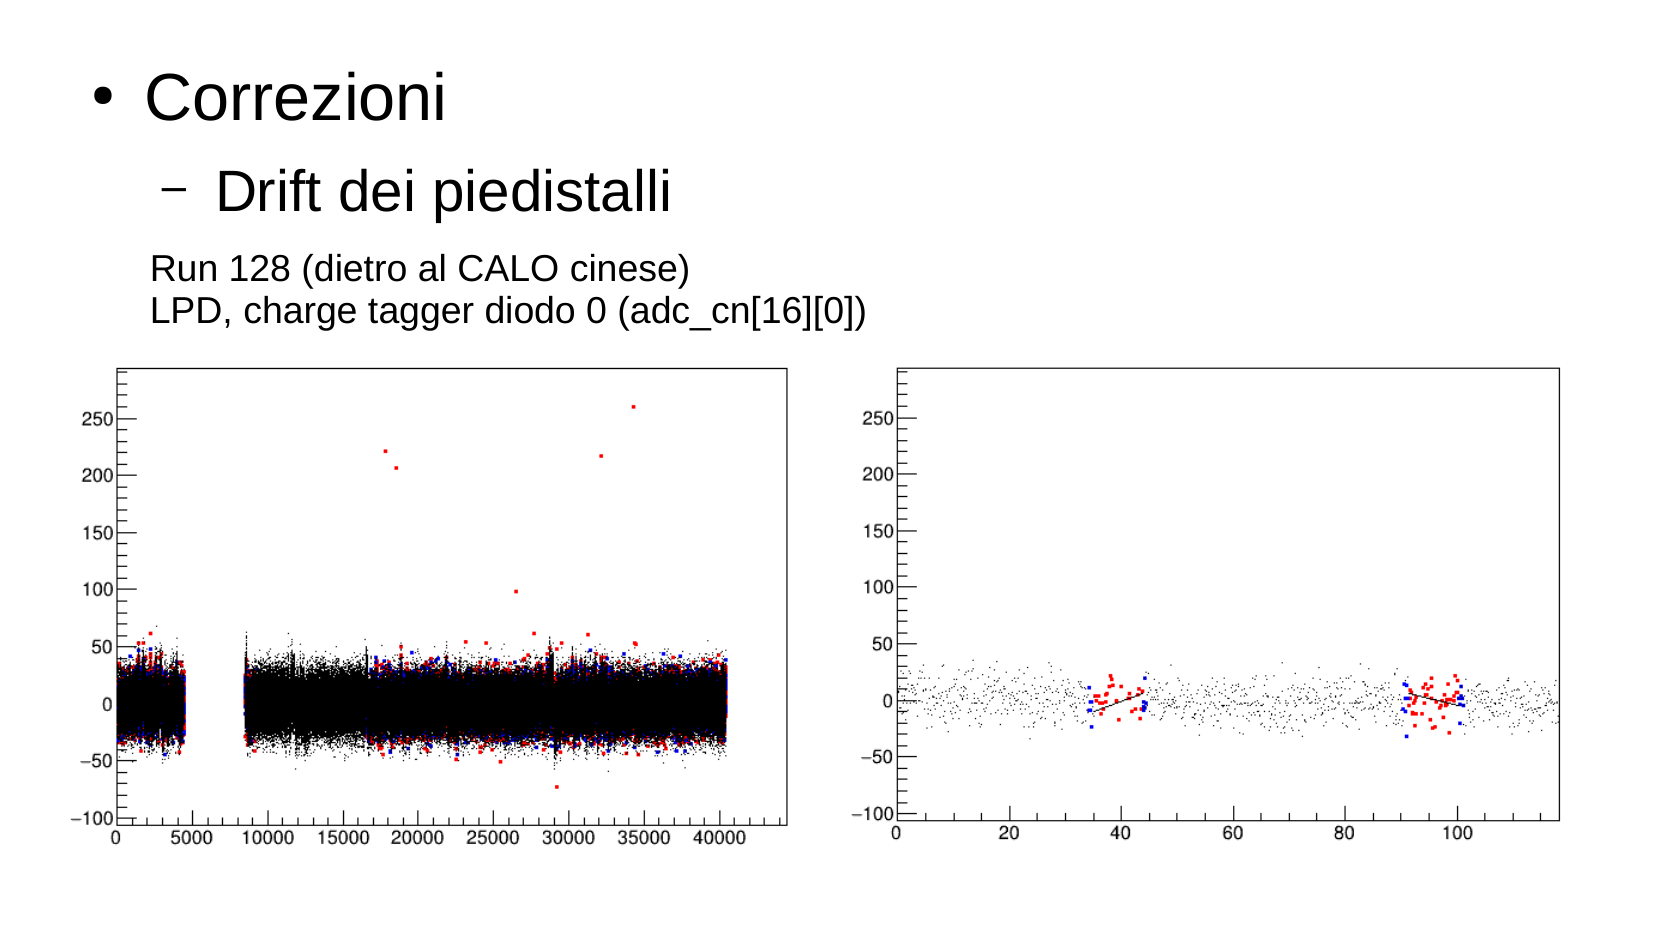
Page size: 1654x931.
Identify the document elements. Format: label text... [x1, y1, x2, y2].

picture [840, 344, 1598, 857]
list Correzioni Drift dei piedistalli [73, 60, 1562, 757]
picture [59, 344, 826, 862]
text_box Run 128 (dietro al CALO cinese) LPD, charge tagger diodo 0 (adc_cn[16][0]) [135, 240, 1066, 339]
